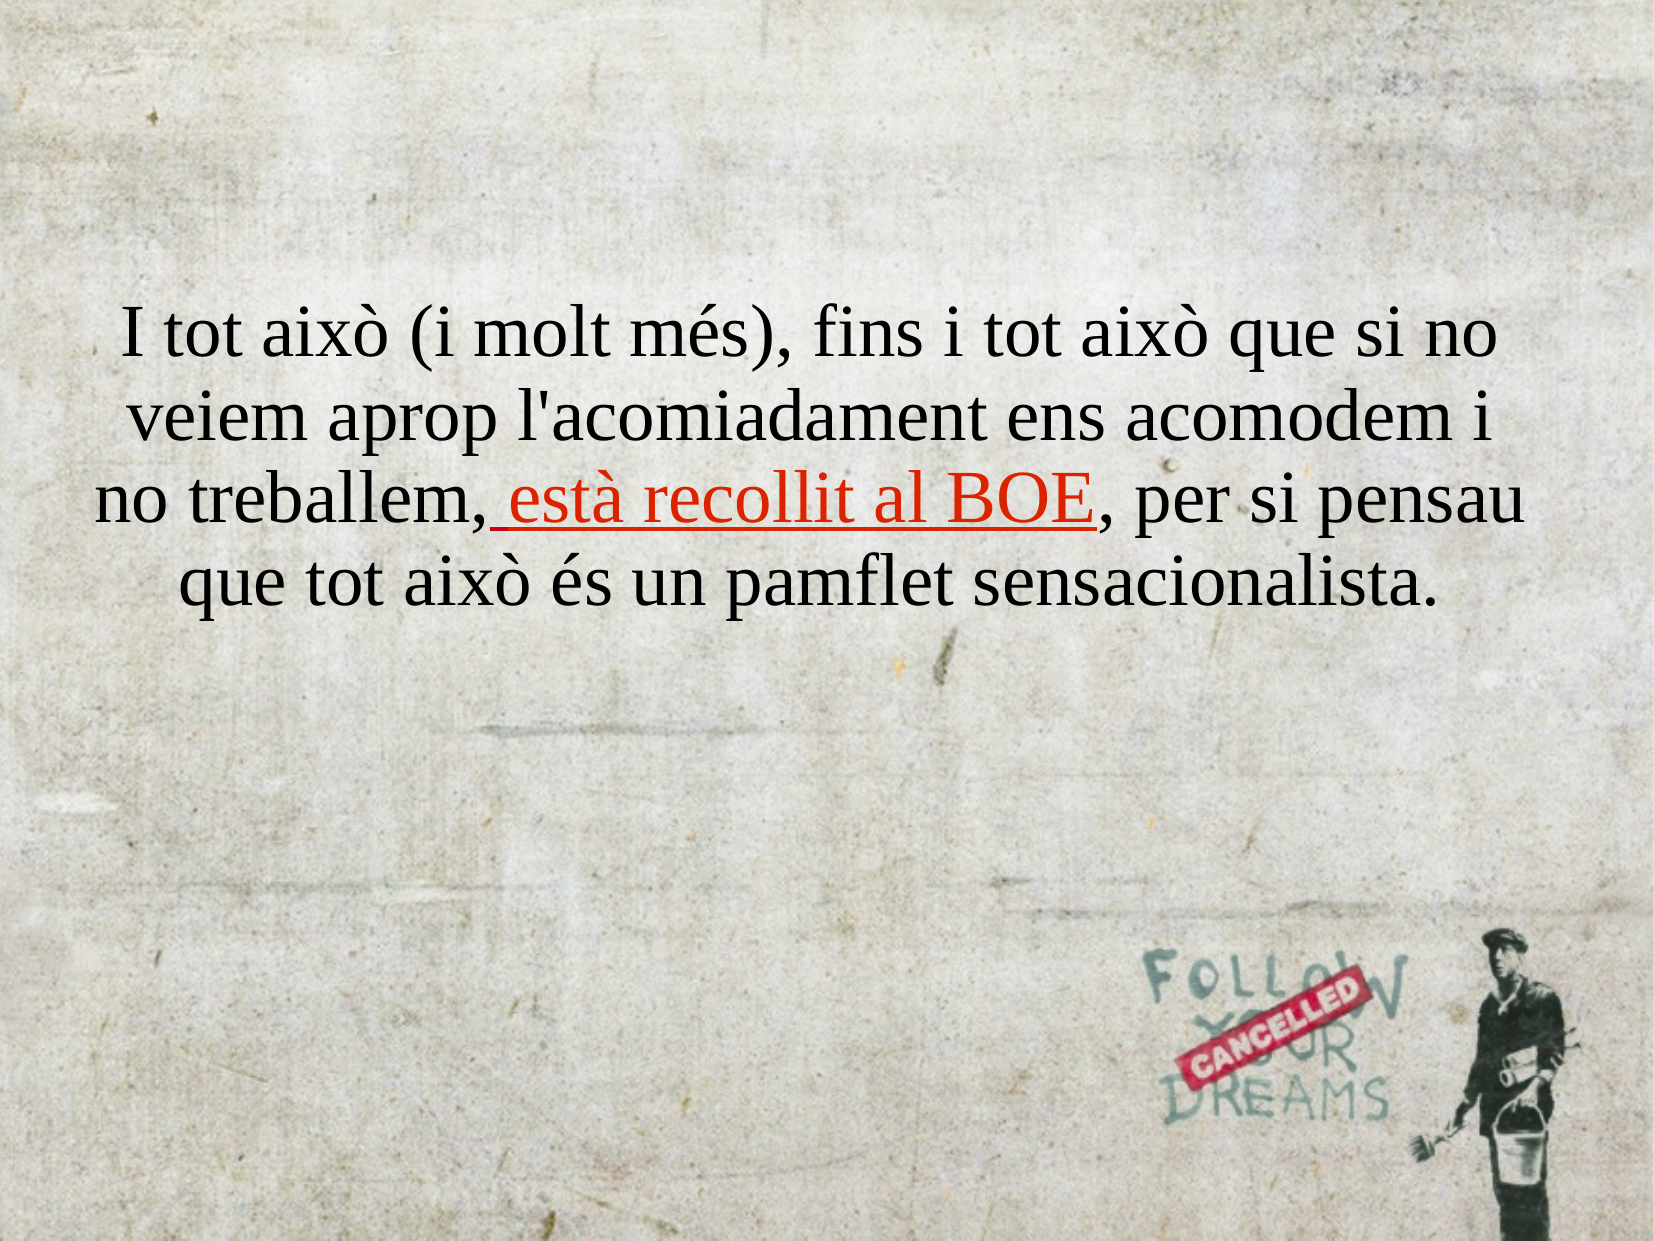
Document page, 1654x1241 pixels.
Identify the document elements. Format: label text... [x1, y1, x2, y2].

list I tot això (i molt més), fins i tot això que si no veiem aprop l'acomiadament ens acomodem i no treballem, està recollit al BOE, per si pensau que tot això és un pamflet sensacionalista. [82, 290, 1538, 1010]
picture [0, 0, 1654, 1241]
